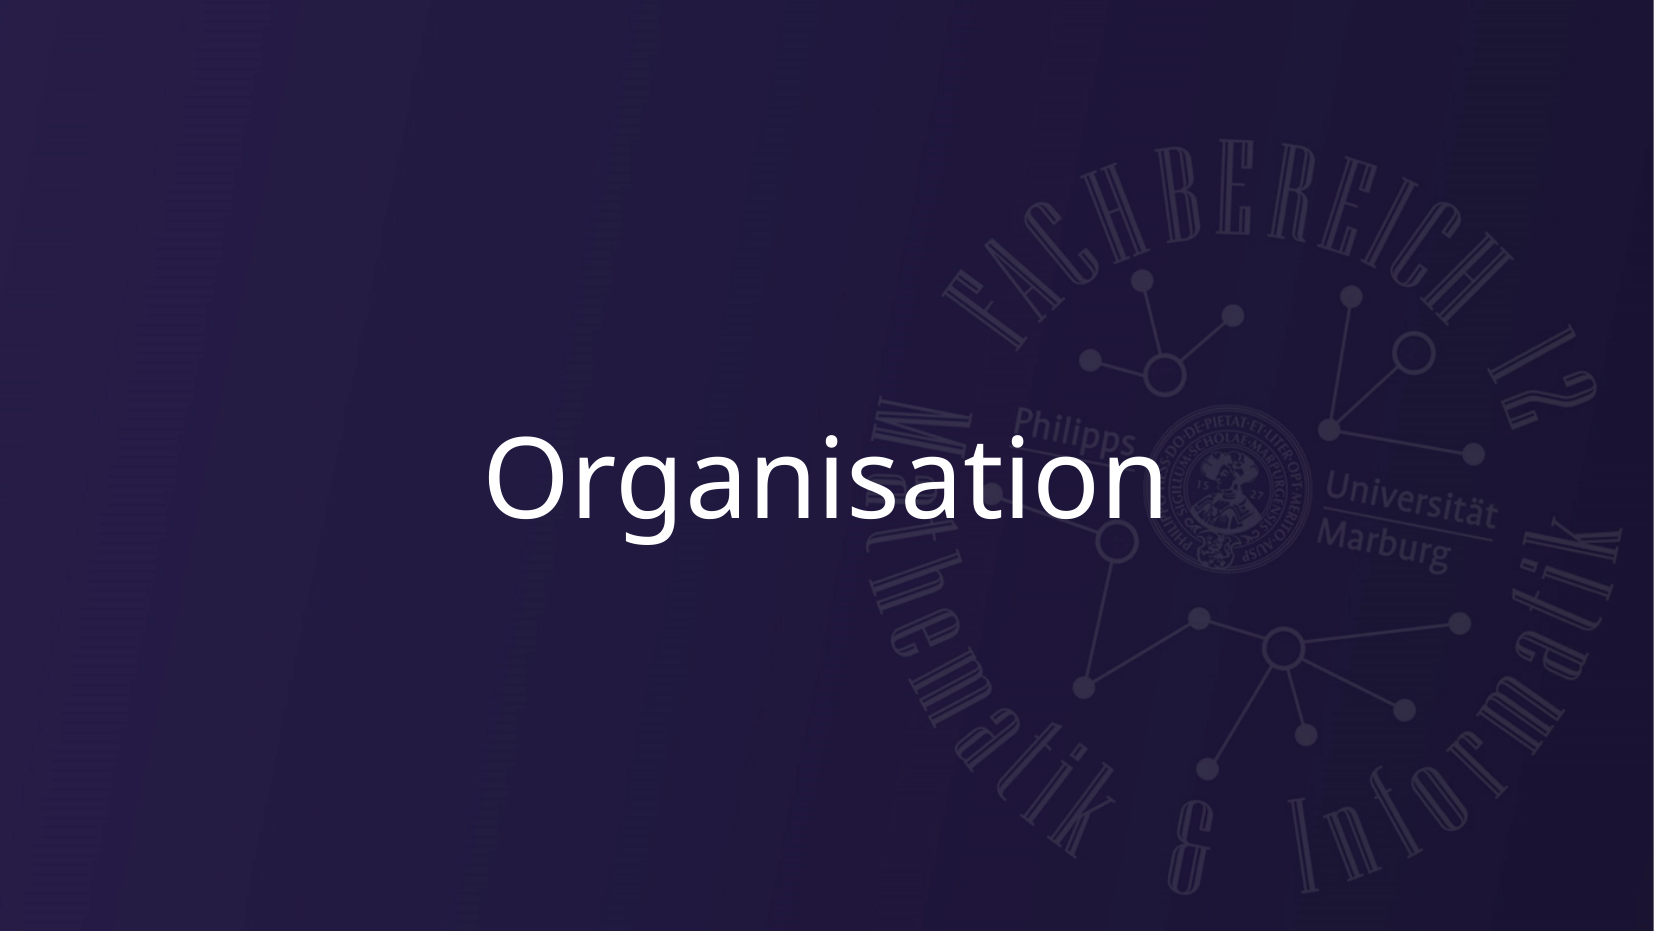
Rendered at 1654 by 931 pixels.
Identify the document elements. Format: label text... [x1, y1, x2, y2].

subtitle Organisation [268, 16, 1385, 931]
picture [0, 0, 1654, 931]
